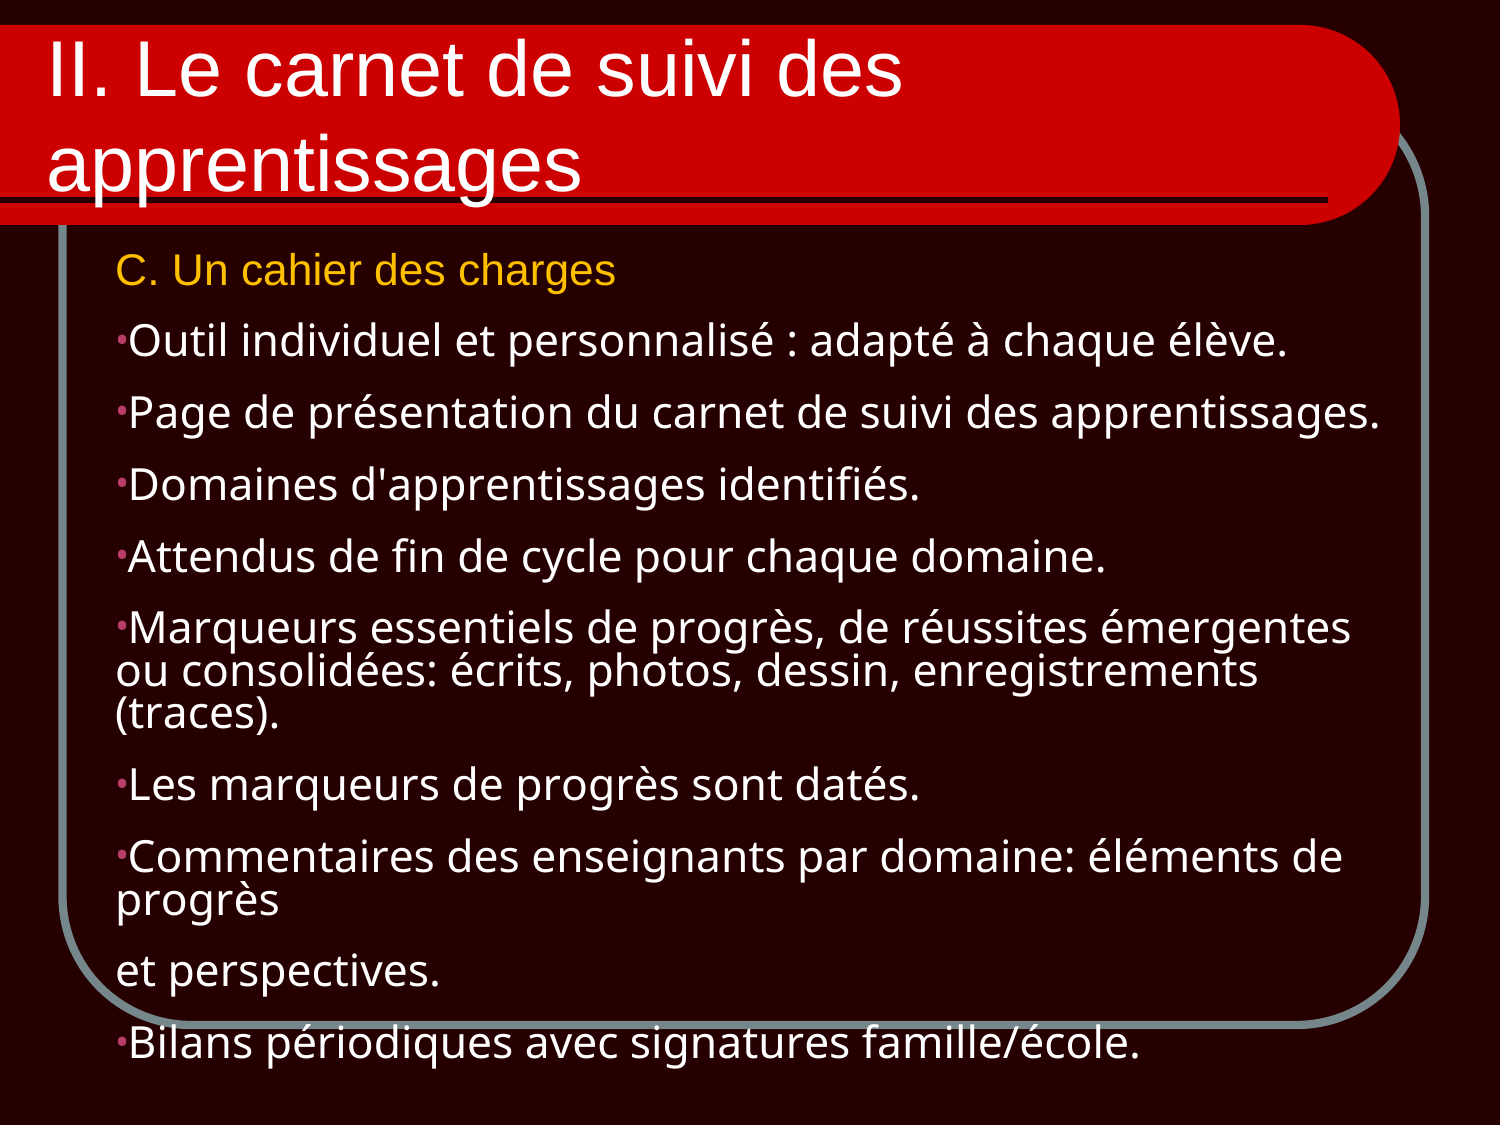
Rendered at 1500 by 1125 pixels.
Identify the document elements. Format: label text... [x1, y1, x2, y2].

title II. Le carnet de suivi des apprentissages [31, 37, 1347, 188]
list C. Un cahier des charges Outil individuel et personnalisé : adapté à chaque élève. Page de présentation du carnet de suivi des apprentissages. Domaines d'apprentissages identifiés. Attendus de fin de cycle pour chaque domaine. Marqueurs essentiels de progrès, de réussites émergentes ou consolidées: écrits, photos, dessin, enregistrements (traces). Les marqueurs de progrès sont datés. Commentaires des enseignants par domaine: éléments de progrès et perspectives. Bilans périodiques avec signatures famille/école. [100, 243, 1401, 1087]
